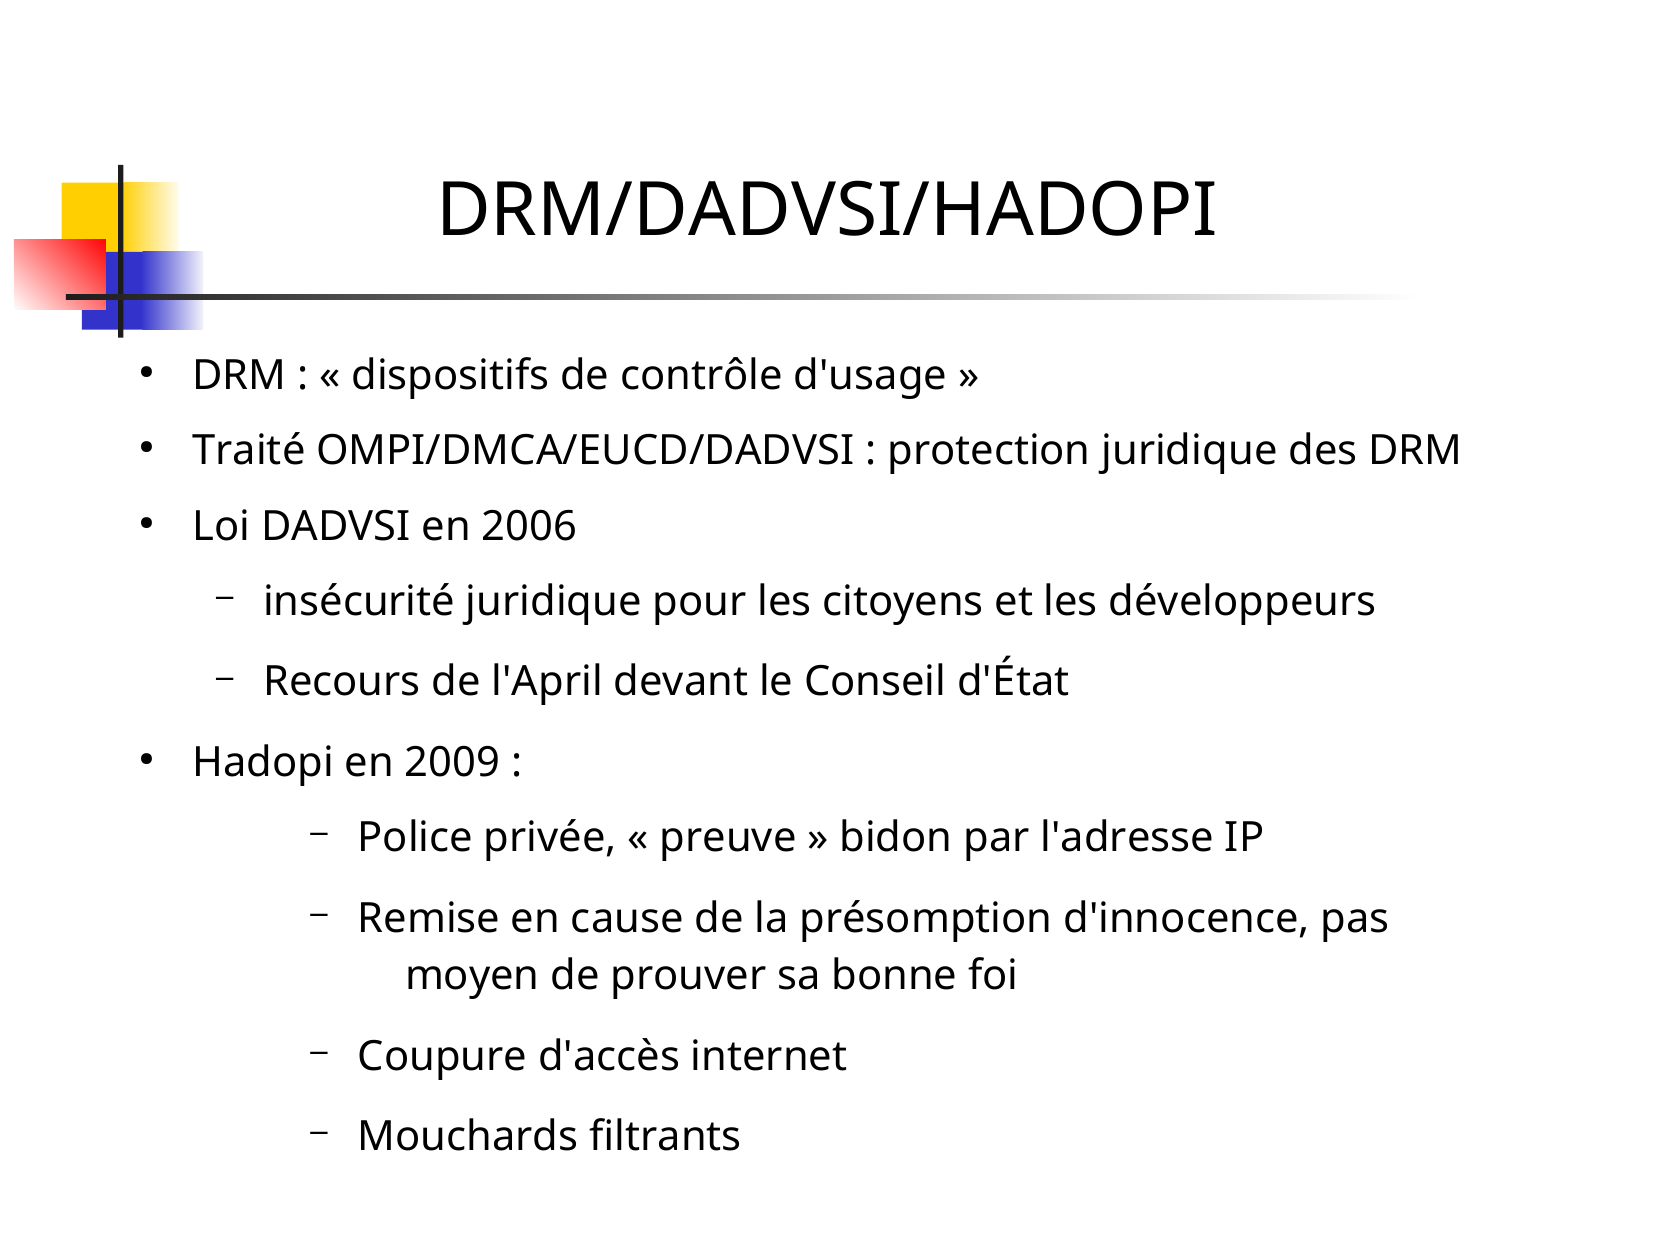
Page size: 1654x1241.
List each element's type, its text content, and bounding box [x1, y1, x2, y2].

list DRM : « dispositifs de contrôle d'usage » Traité OMPI/DMCA/EUCD/DADVSI : protection juridique des DRM Loi DADVSI en 2006 insécurité juridique pour les citoyens et les développeurs Recours de l'April devant le Conseil d'État Hadopi en 2009 : Police privée, « preuve » bidon par l'adresse IP Remise en cause de la présomption d'innocence, pas moyen de prouver sa bonne foi Coupure d'accès internet Mouchards filtrants [121, 344, 1534, 1145]
title DRM/DADVSI/HADOPI [121, 102, 1534, 311]
